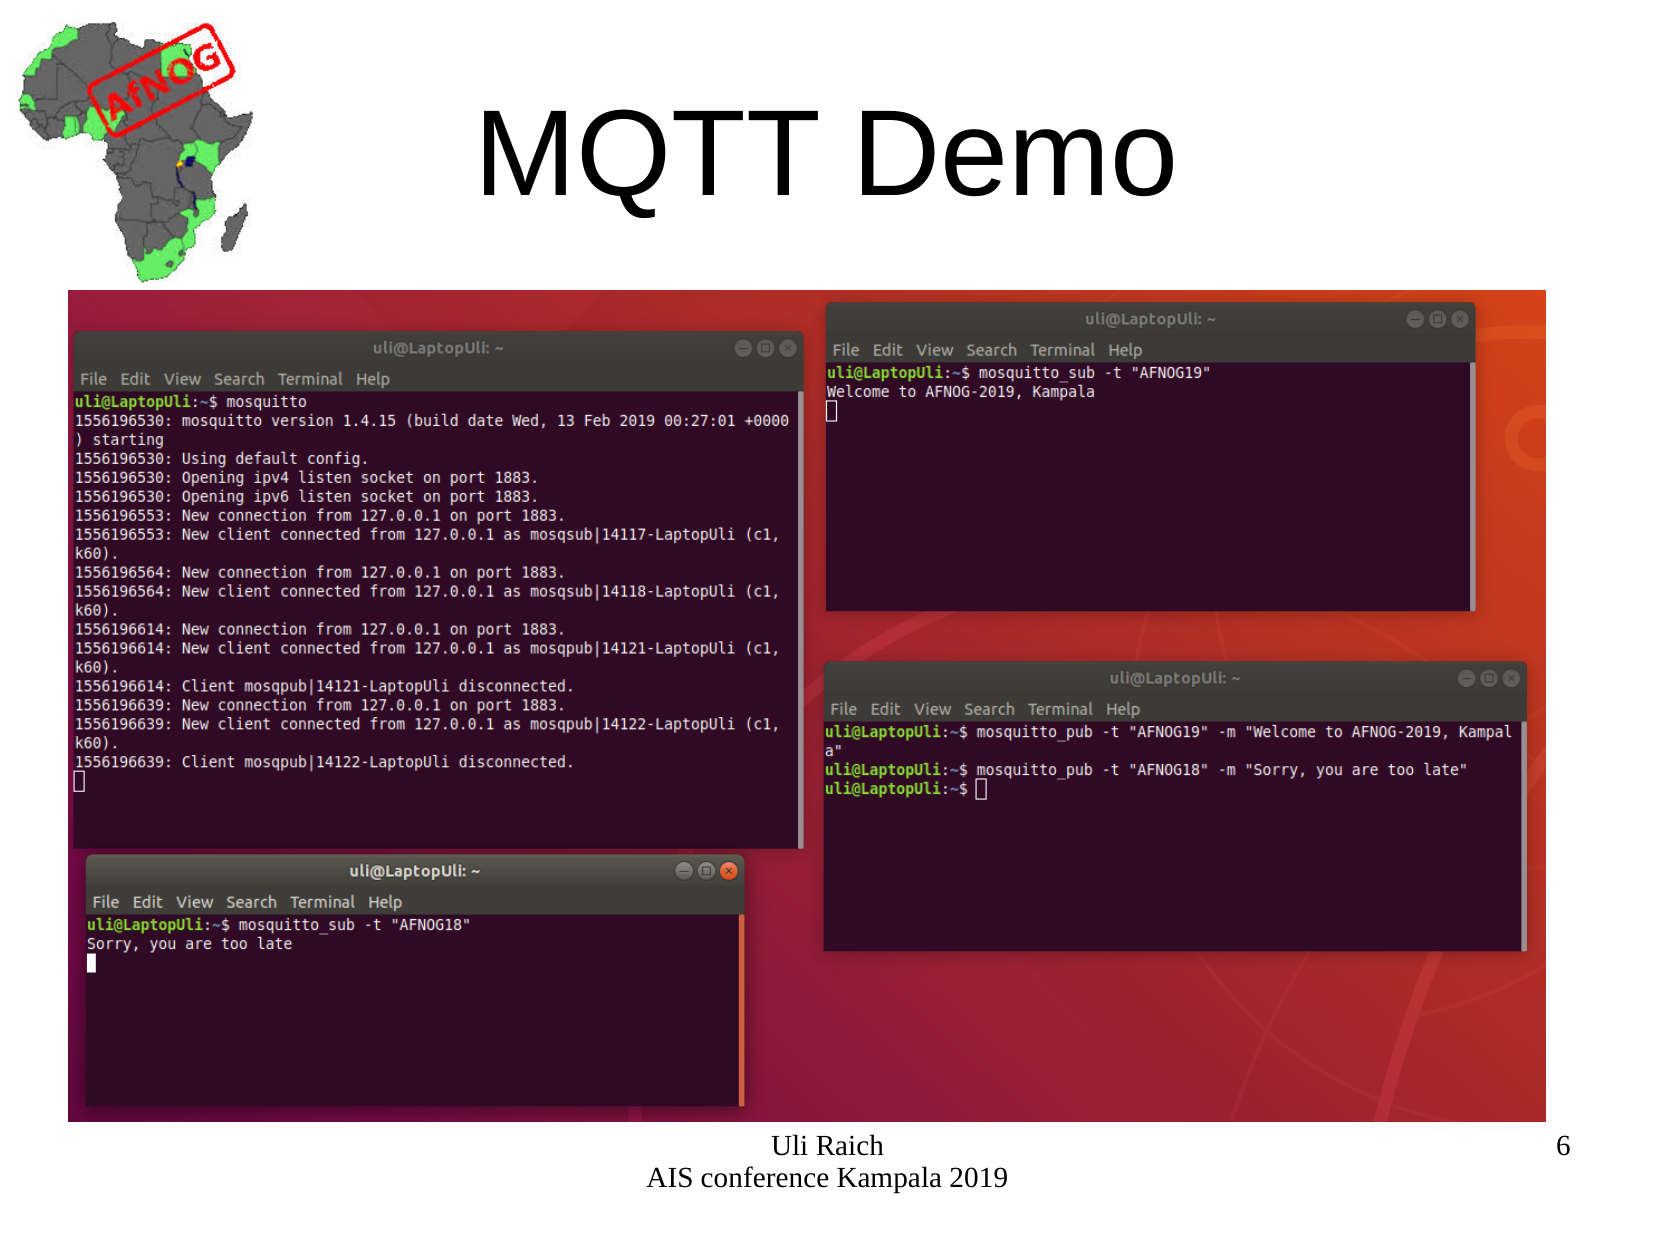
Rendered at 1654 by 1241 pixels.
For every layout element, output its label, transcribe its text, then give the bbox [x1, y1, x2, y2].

picture [9, 0, 1546, 1122]
title MQTT Demo [82, 49, 1571, 257]
